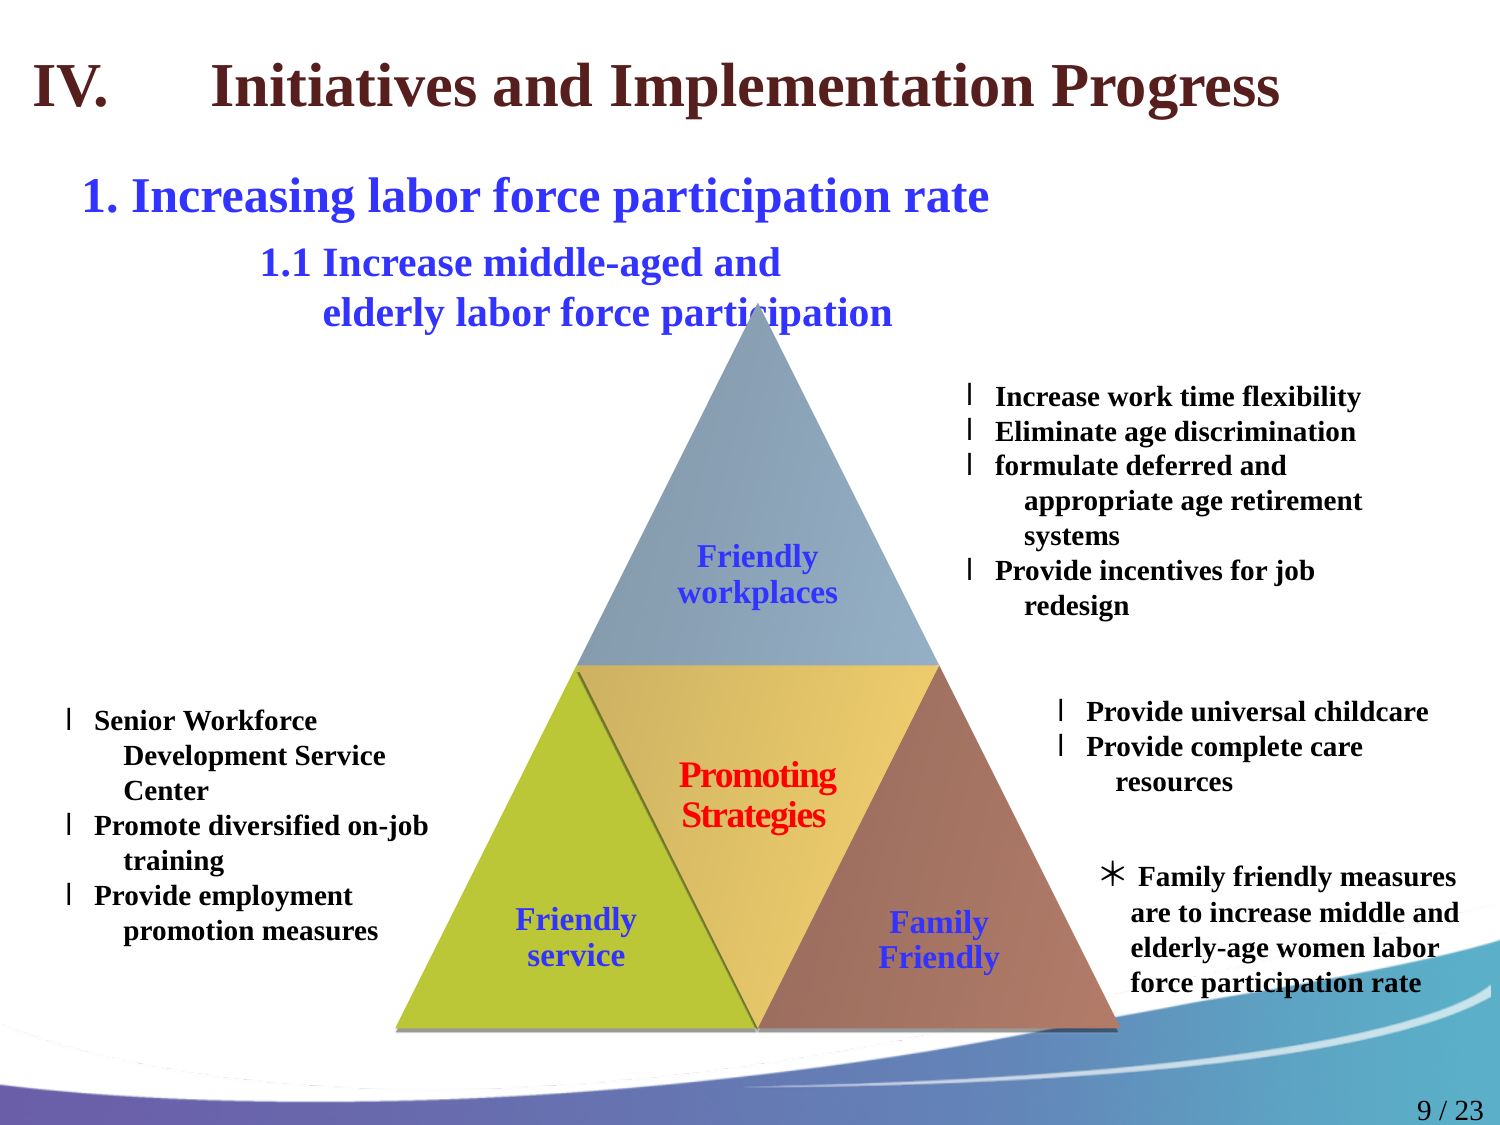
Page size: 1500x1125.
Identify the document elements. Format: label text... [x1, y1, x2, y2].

text_box Increase work time flexibility Eliminate age discrimination formulate deferred and appropriate age retirement systems Provide incentives for job redesign [950, 369, 1428, 632]
text_box Senior Workforce Development Service Center Promote diversified on-job training Provide employment promotion measures [64, 701, 471, 914]
text_box Promoting Strategies [576, 665, 939, 1028]
text_box Family Friendly [757, 665, 1121, 1029]
text_box Provide universal childcare Provide complete care resources [1057, 692, 1458, 799]
text_box 1. Increasing labor force participation rate 1.1 Increase middle-aged and elderly labor force participation [66, 154, 1449, 390]
text_box IV. Initiatives and Implementation Progress [17, 19, 1482, 154]
text_box Friendly service [395, 666, 757, 1029]
text_box Friendly workplaces [576, 302, 940, 665]
text_box ＊Family friendly measures are to increase middle and elderly-age women labor force participation rate [1081, 846, 1500, 1008]
